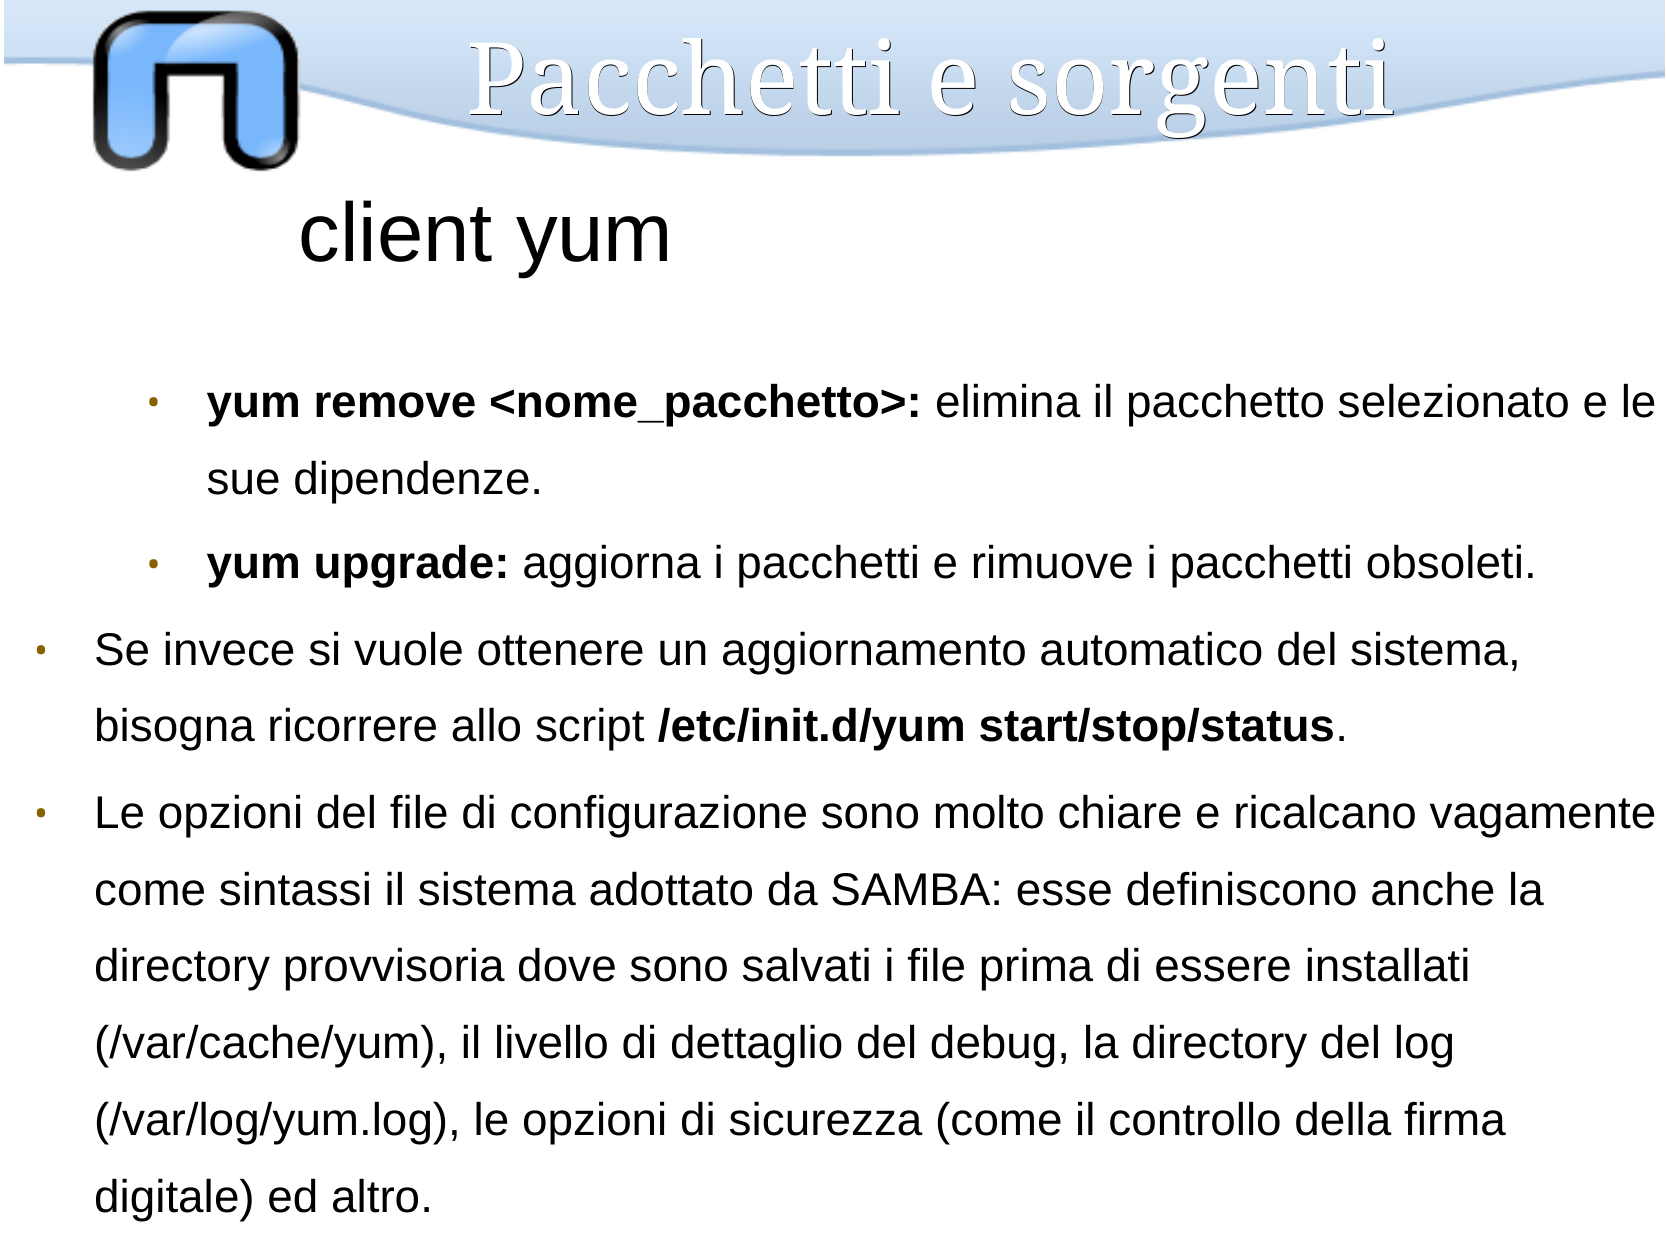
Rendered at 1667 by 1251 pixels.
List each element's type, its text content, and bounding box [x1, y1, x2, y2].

title client yum [283, 157, 1409, 308]
list yum remove <nome_pacchetto>: elimina il pacchetto selezionato e le sue dipendenze. yum upgrade: aggiorna i pacchetti e rimuove i pacchetti obsoleti. Se invece si vuole ottenere un aggiornamento automatico del sistema, bisogna ricorrere allo script /etc/init.d/yum start/stop/status. Le opzioni del file di configurazione sono molto chiare e ricalcano vagamente come sintassi il sistema adottato da SAMBA: esse definiscono anche la directory provvisoria dove sono salvati i file prima di essere installati (/var/cache/yum), il livello di dettaglio del debug, la directory del log (/var/log/yum.log), le opzioni di sicurezza (come il controllo della firma digitale) ed altro. [0, 350, 1667, 1251]
picture [0, 0, 1667, 350]
text_box Pacchetti e sorgenti [373, 0, 1497, 159]
